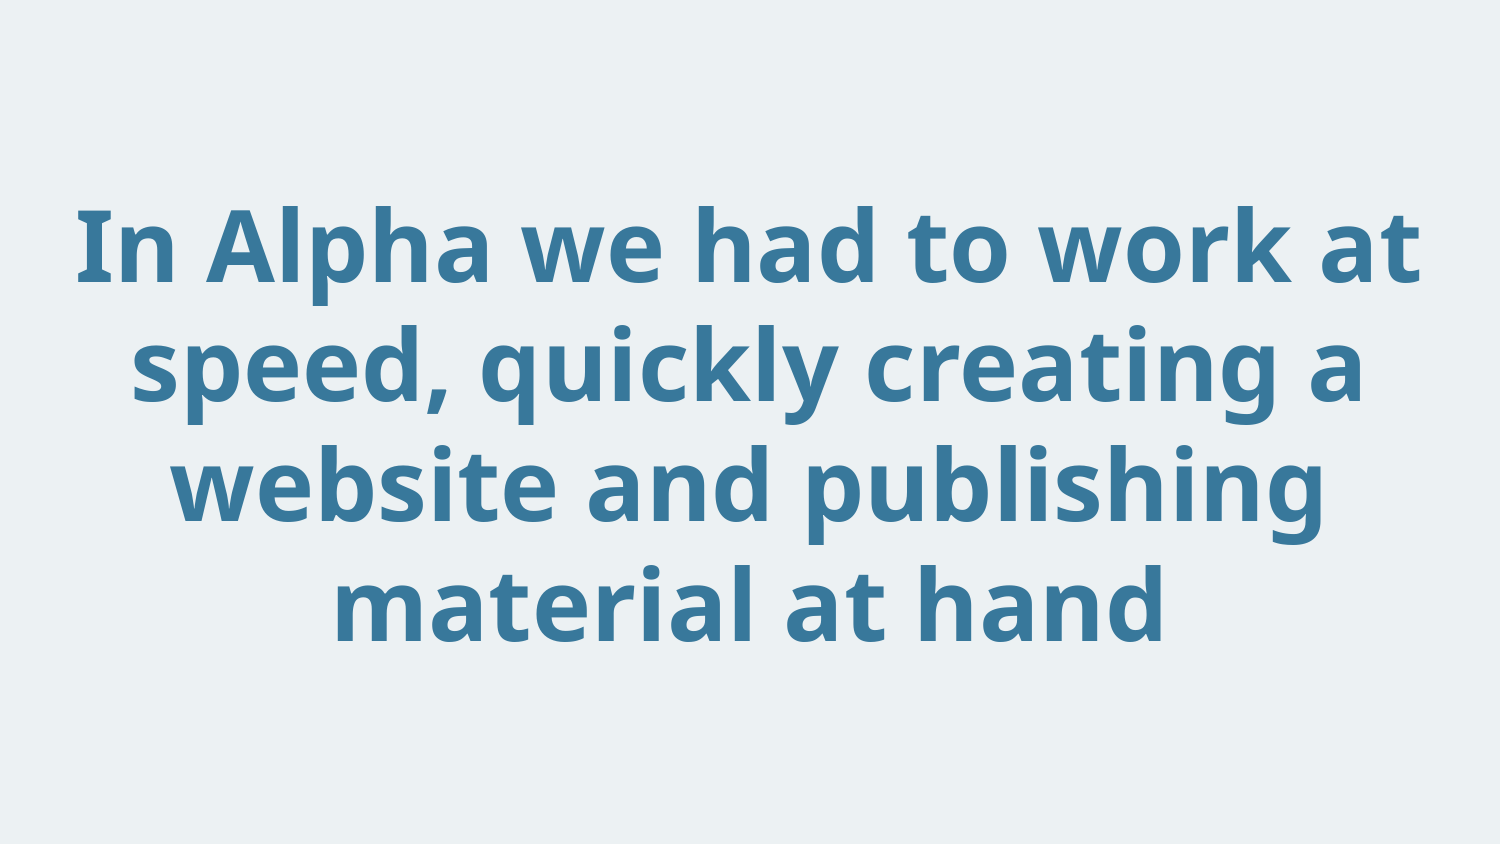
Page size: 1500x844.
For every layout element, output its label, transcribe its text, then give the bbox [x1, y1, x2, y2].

title In Alpha we had to work at speed, quickly creating a website and publishing material at hand [51, 352, 1449, 491]
